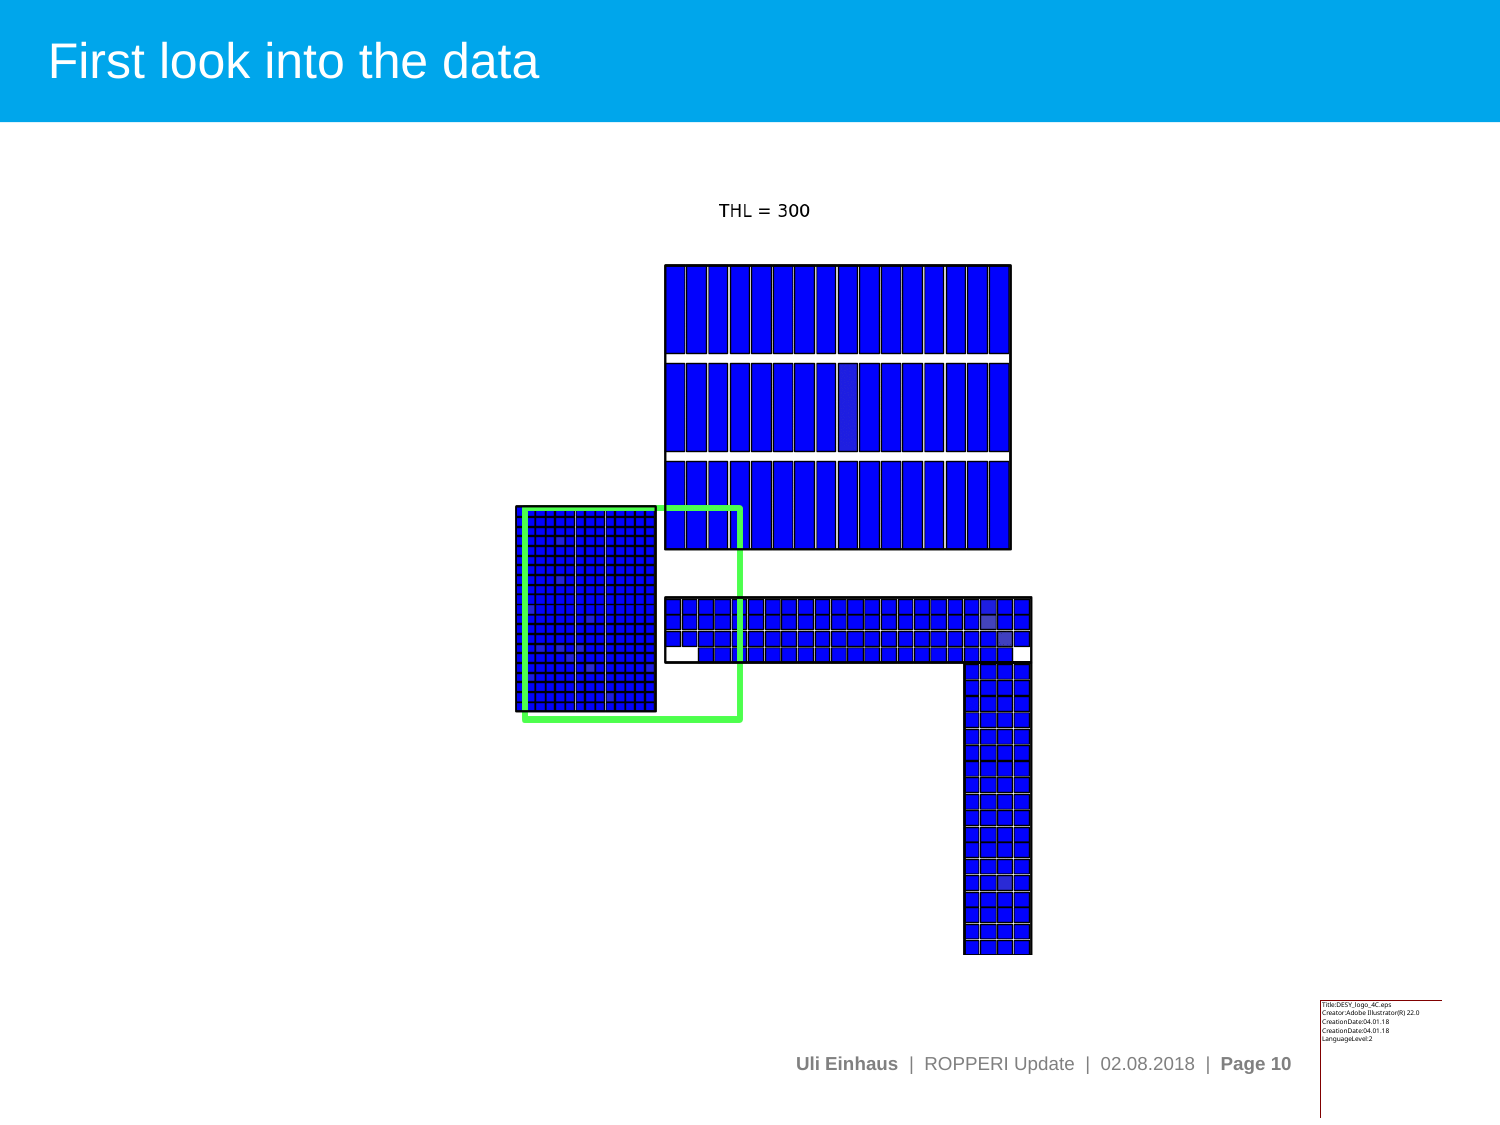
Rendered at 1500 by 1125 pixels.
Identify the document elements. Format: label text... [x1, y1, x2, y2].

picture [325, 131, 1182, 1046]
title First look into the data [47, 16, 1446, 107]
